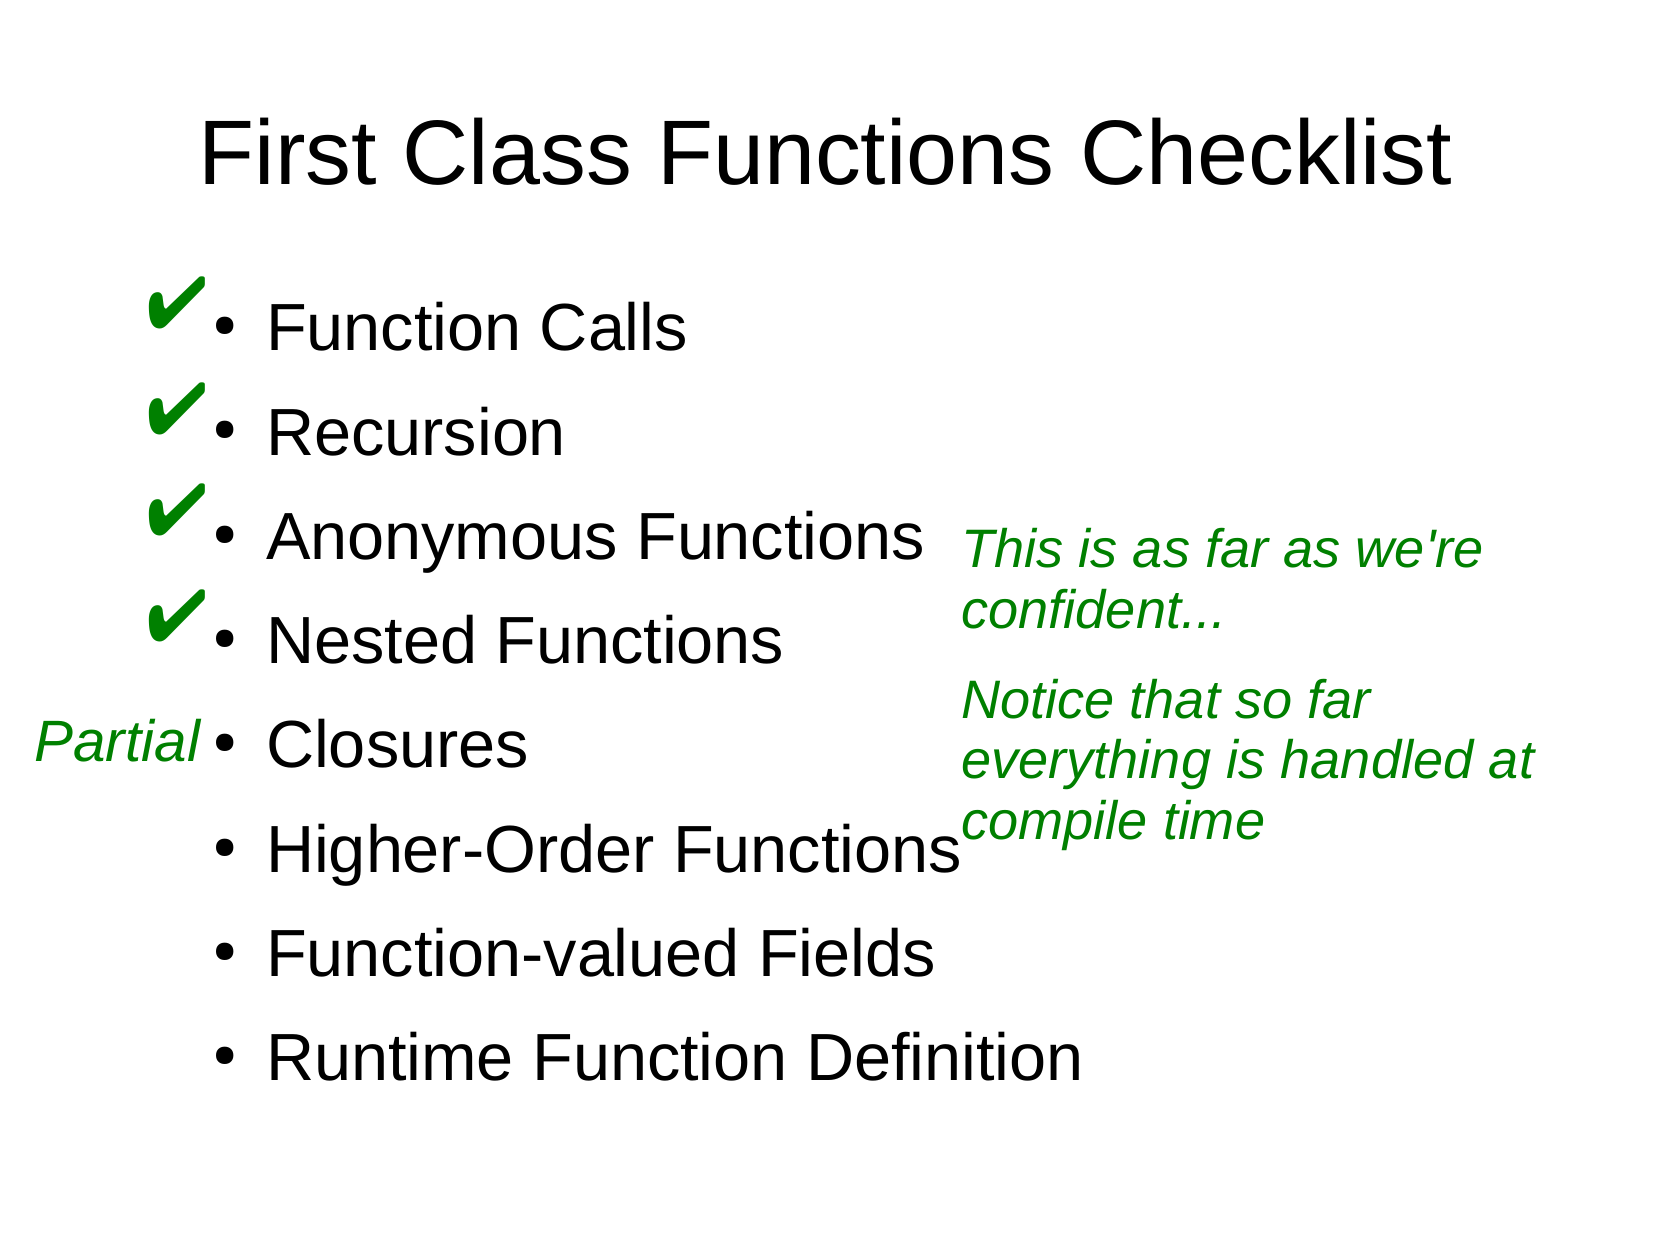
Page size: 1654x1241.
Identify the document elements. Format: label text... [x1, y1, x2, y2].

list Function Calls Recursion Anonymous Functions Nested Functions Closures Higher-Order Functions Function-valued Fields Runtime Function Definition [195, 290, 1501, 1094]
text_box ✔ [132, 256, 245, 362]
list This is as far as we're confident... Notice that so far everything is handled at compile time [961, 518, 1637, 819]
title First Class Functions Checklist [82, 56, 1571, 250]
text_box Partial [20, 701, 231, 782]
text_box ✔ [132, 362, 245, 463]
text_box ✔ [132, 569, 245, 698]
text_box ✔ [132, 463, 245, 569]
